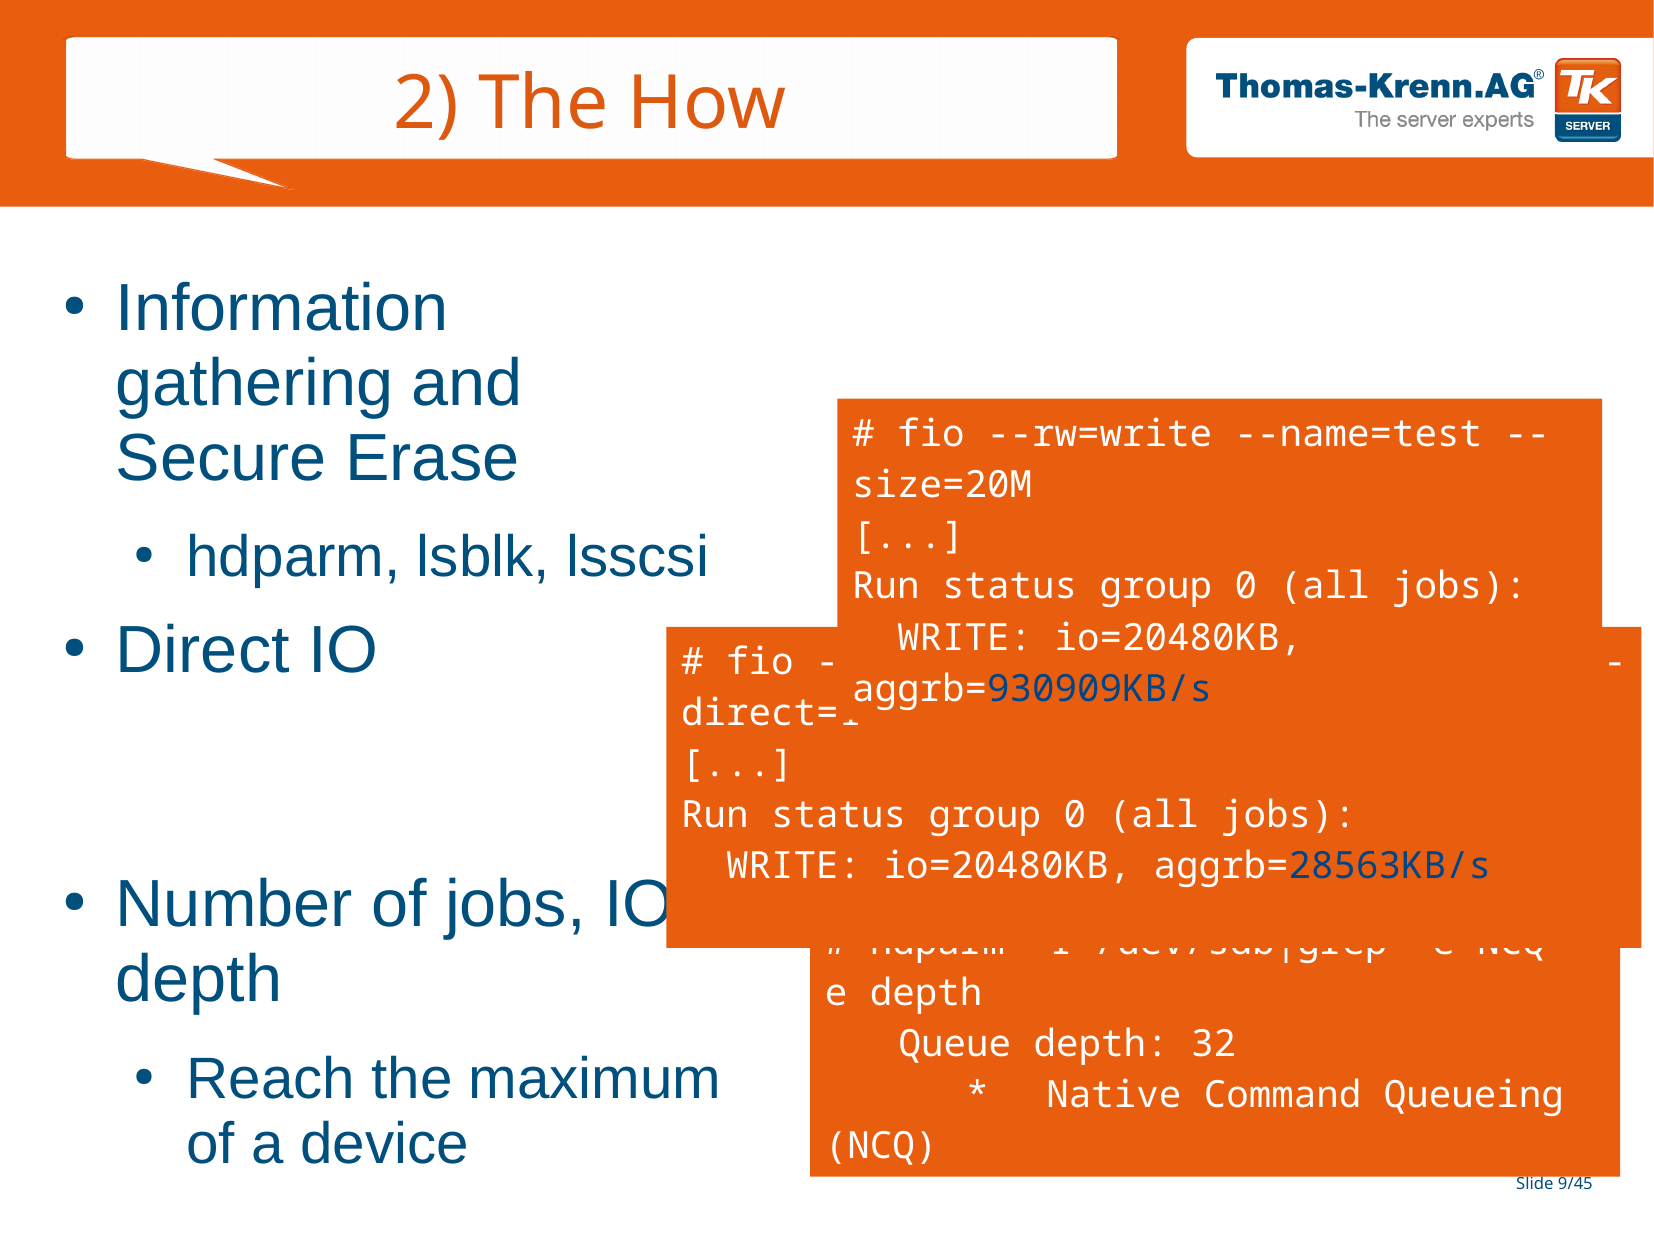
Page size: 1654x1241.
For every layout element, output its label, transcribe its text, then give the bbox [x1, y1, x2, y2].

list Information gathering and Secure Erase hdparm, lsblk, lsscsi Direct IO Number of jobs, IO depth Reach the maximum of a device [45, 270, 729, 1241]
text_box # fio --rw=write --name=test --size=20M --direct=1 [...] Run status group 0 (all jobs): WRITE: io=20480KB, aggrb=28563KB/s [666, 626, 1642, 854]
text_box # fio --rw=write --name=test --size=20M [...] Run status group 0 (all jobs): WRITE: io=20480KB, aggrb=930909KB/s [837, 398, 1603, 625]
title 2) The How [69, 35, 1110, 165]
picture [63, 36, 1120, 190]
picture [1216, 58, 1621, 142]
text_box # hdparm -I /dev/sdb|grep -e NCQ -e depth Queue depth: 32 * Native Command Queueing (NCQ) [810, 948, 1621, 1111]
